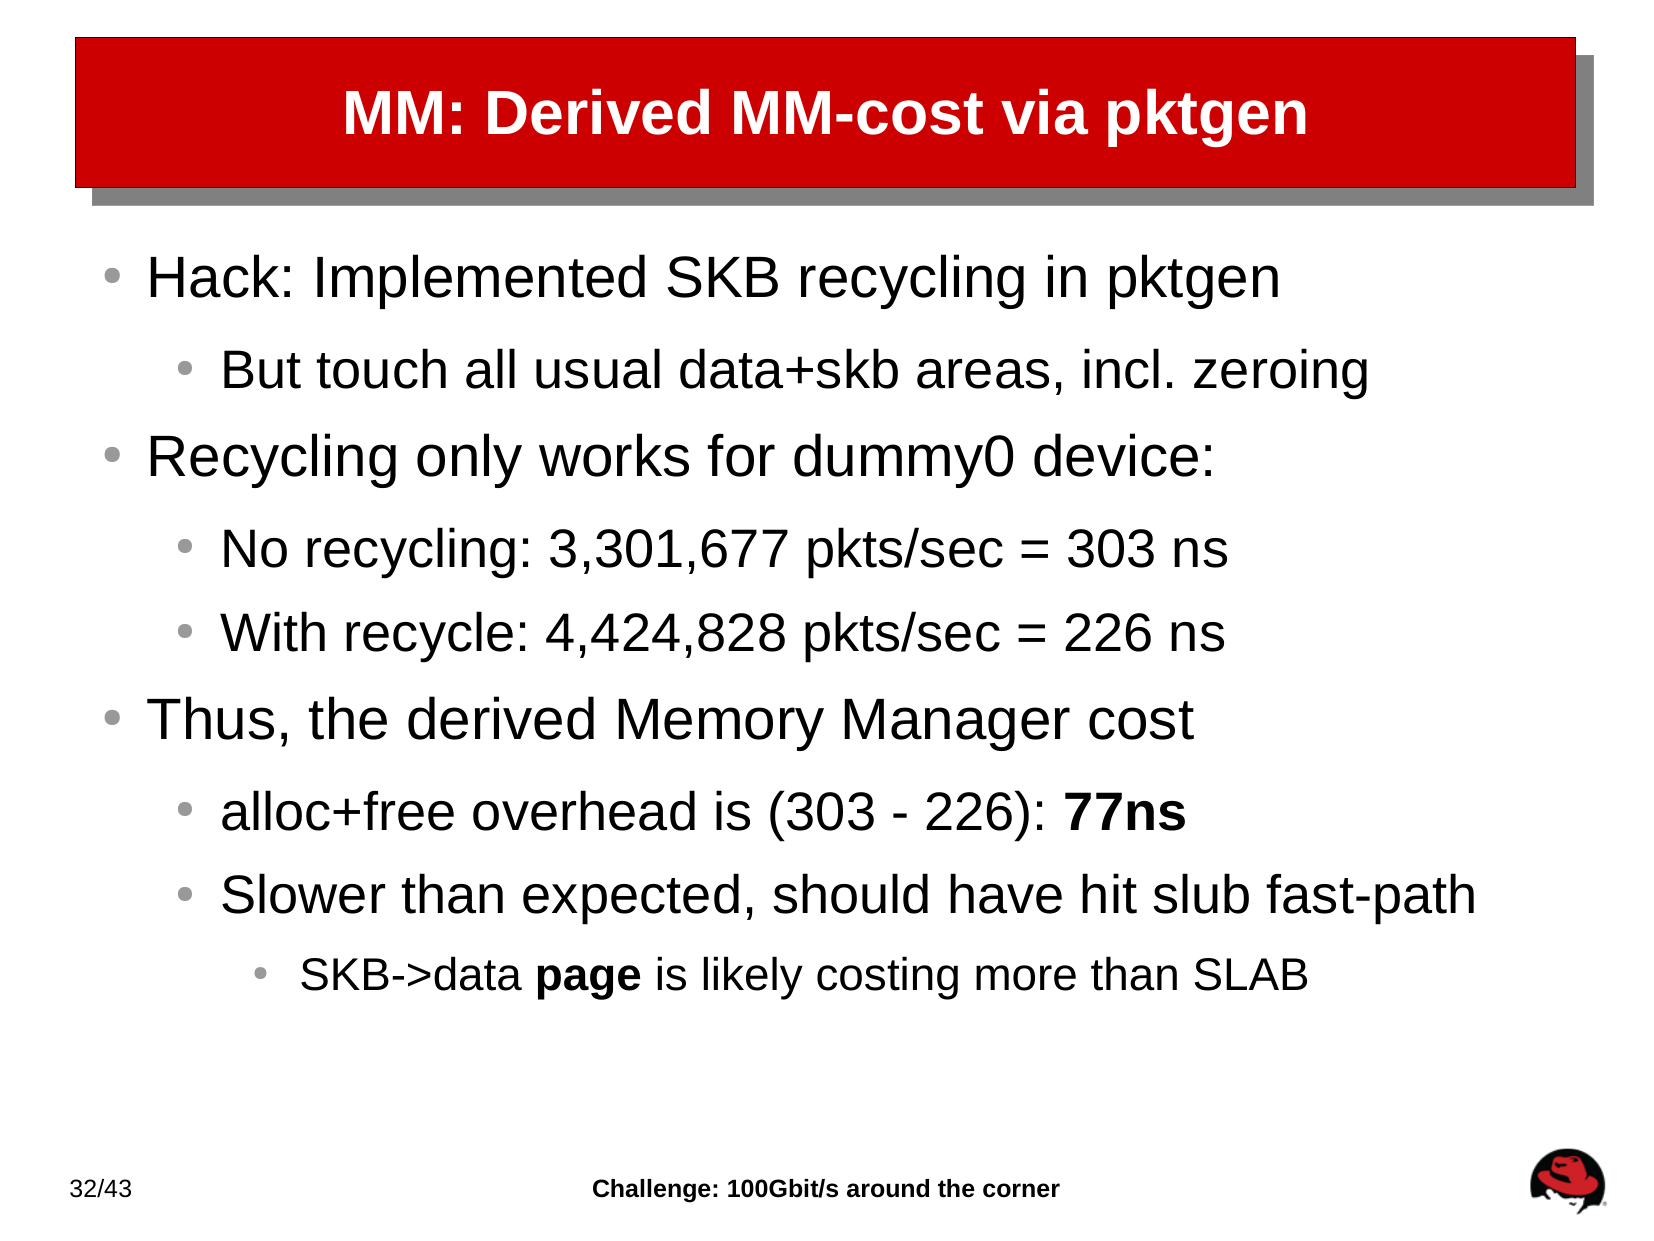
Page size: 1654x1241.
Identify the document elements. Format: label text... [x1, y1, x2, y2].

title MM: Derived MM-cost via pktgen [82, 37, 1571, 188]
picture [1529, 1146, 1613, 1224]
list Hack: Implemented SKB recycling in pktgen But touch all usual data+skb areas, incl. zeroing Recycling only works for dummy0 device: No recycling: 3,301,677 pkts/sec = 303 ns With recycle: 4,424,828 pkts/sec = 226 ns Thus, the derived Memory Manager cost alloc+free overhead is (303 - 226): 77ns Slower than expected, should have hit slub fast-path SKB->data page is likely costing more than SLAB [86, 244, 1576, 1039]
